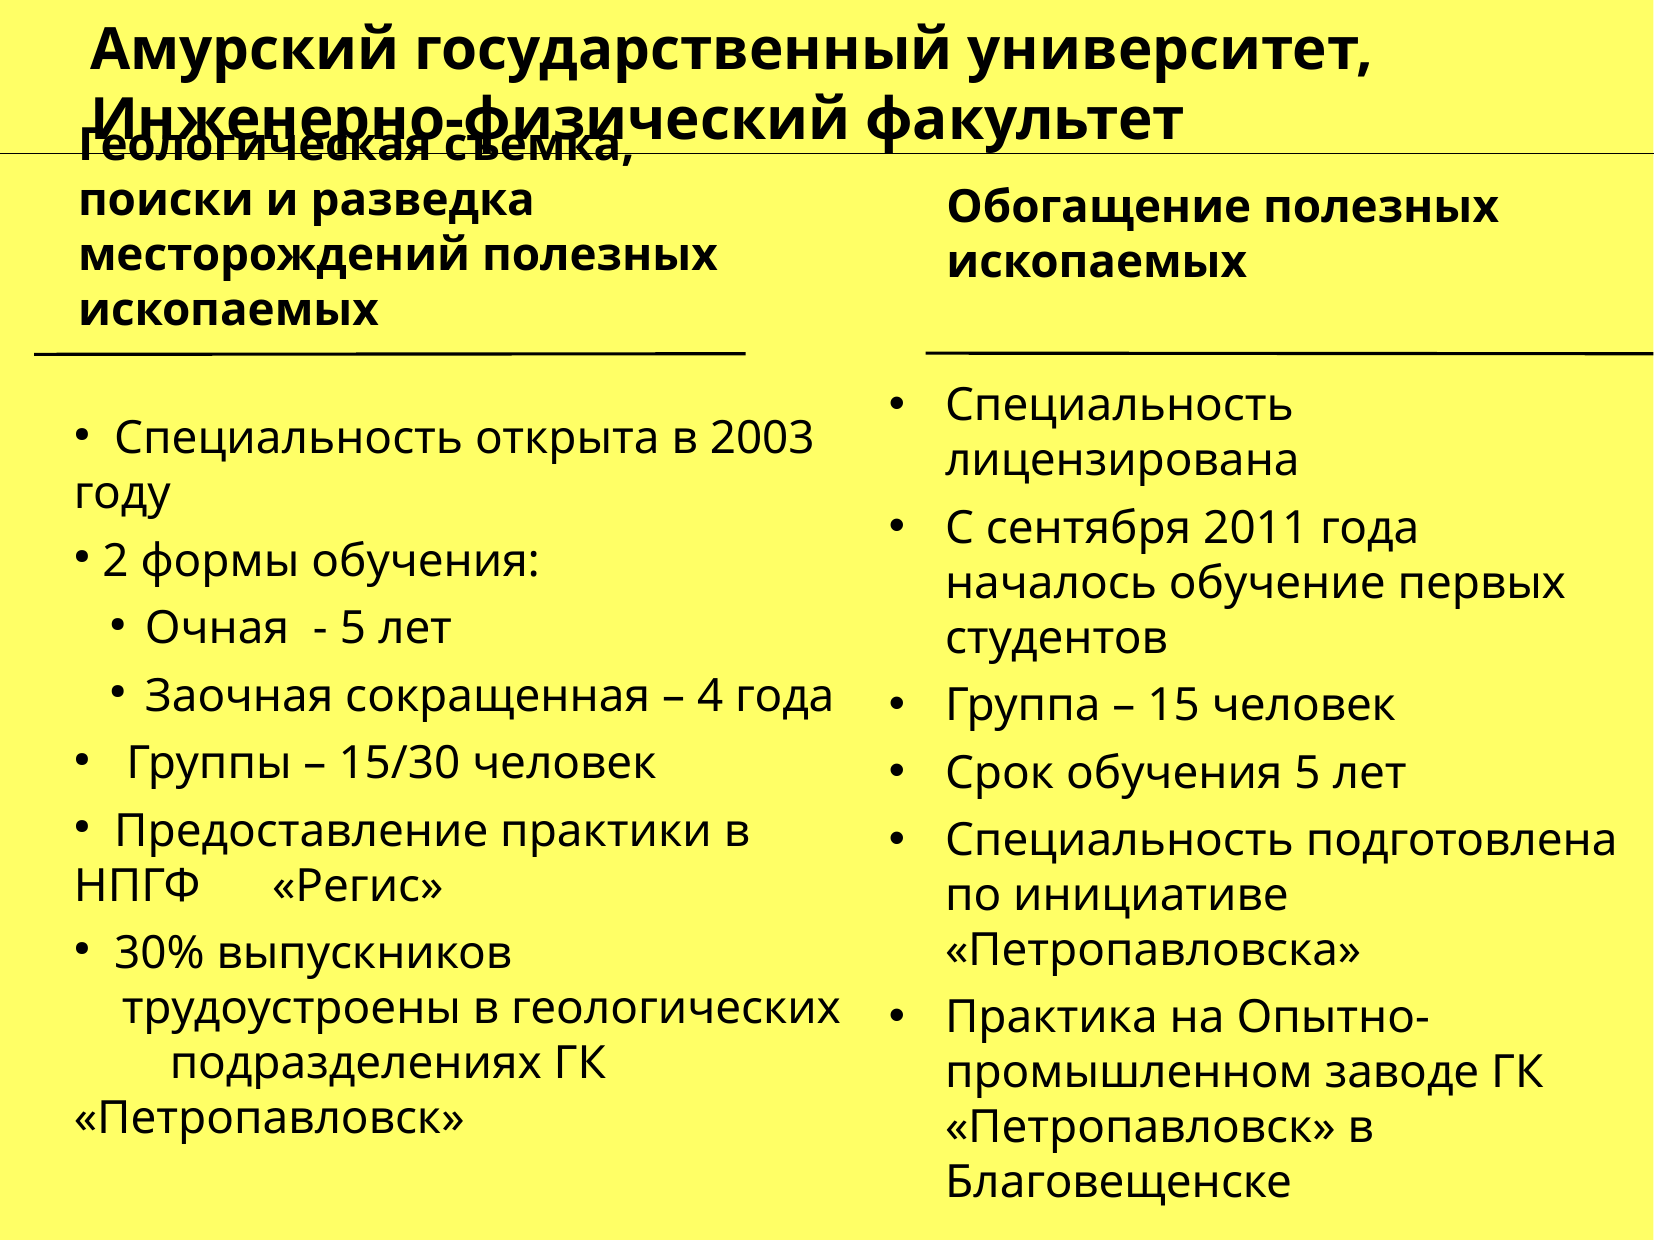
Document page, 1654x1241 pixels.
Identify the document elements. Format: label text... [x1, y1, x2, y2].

text_box Специальность лицензирована С сентября 2011 года началось обучение первых студентов Группа – 15 человек Срок обучения 5 лет Специальность подготовлена по инициативе «Петропавловска» Практика на Опытно-промышленном заводе ГК «Петропавловск» в Благовещенске [874, 367, 1654, 1052]
text_box Специальность открыта в 2003 году 2 формы обучения: Очная - 5 лет Заочная сокращенная – 4 года Группы – 15/30 человек Предоставление практики в НПГФ «Регис» 30% выпускников трудоустроены в геологических подразделениях ГК «Петропавловск» [59, 400, 886, 1217]
text_box Обогащение полезных ископаемых [931, 188, 1595, 294]
text_box Амурский государственный университет, Инженерно-физический факультет [75, 0, 1426, 163]
text_box Геологическая съемка, поиски и разведка месторождений полезных ископаемых [63, 182, 780, 343]
